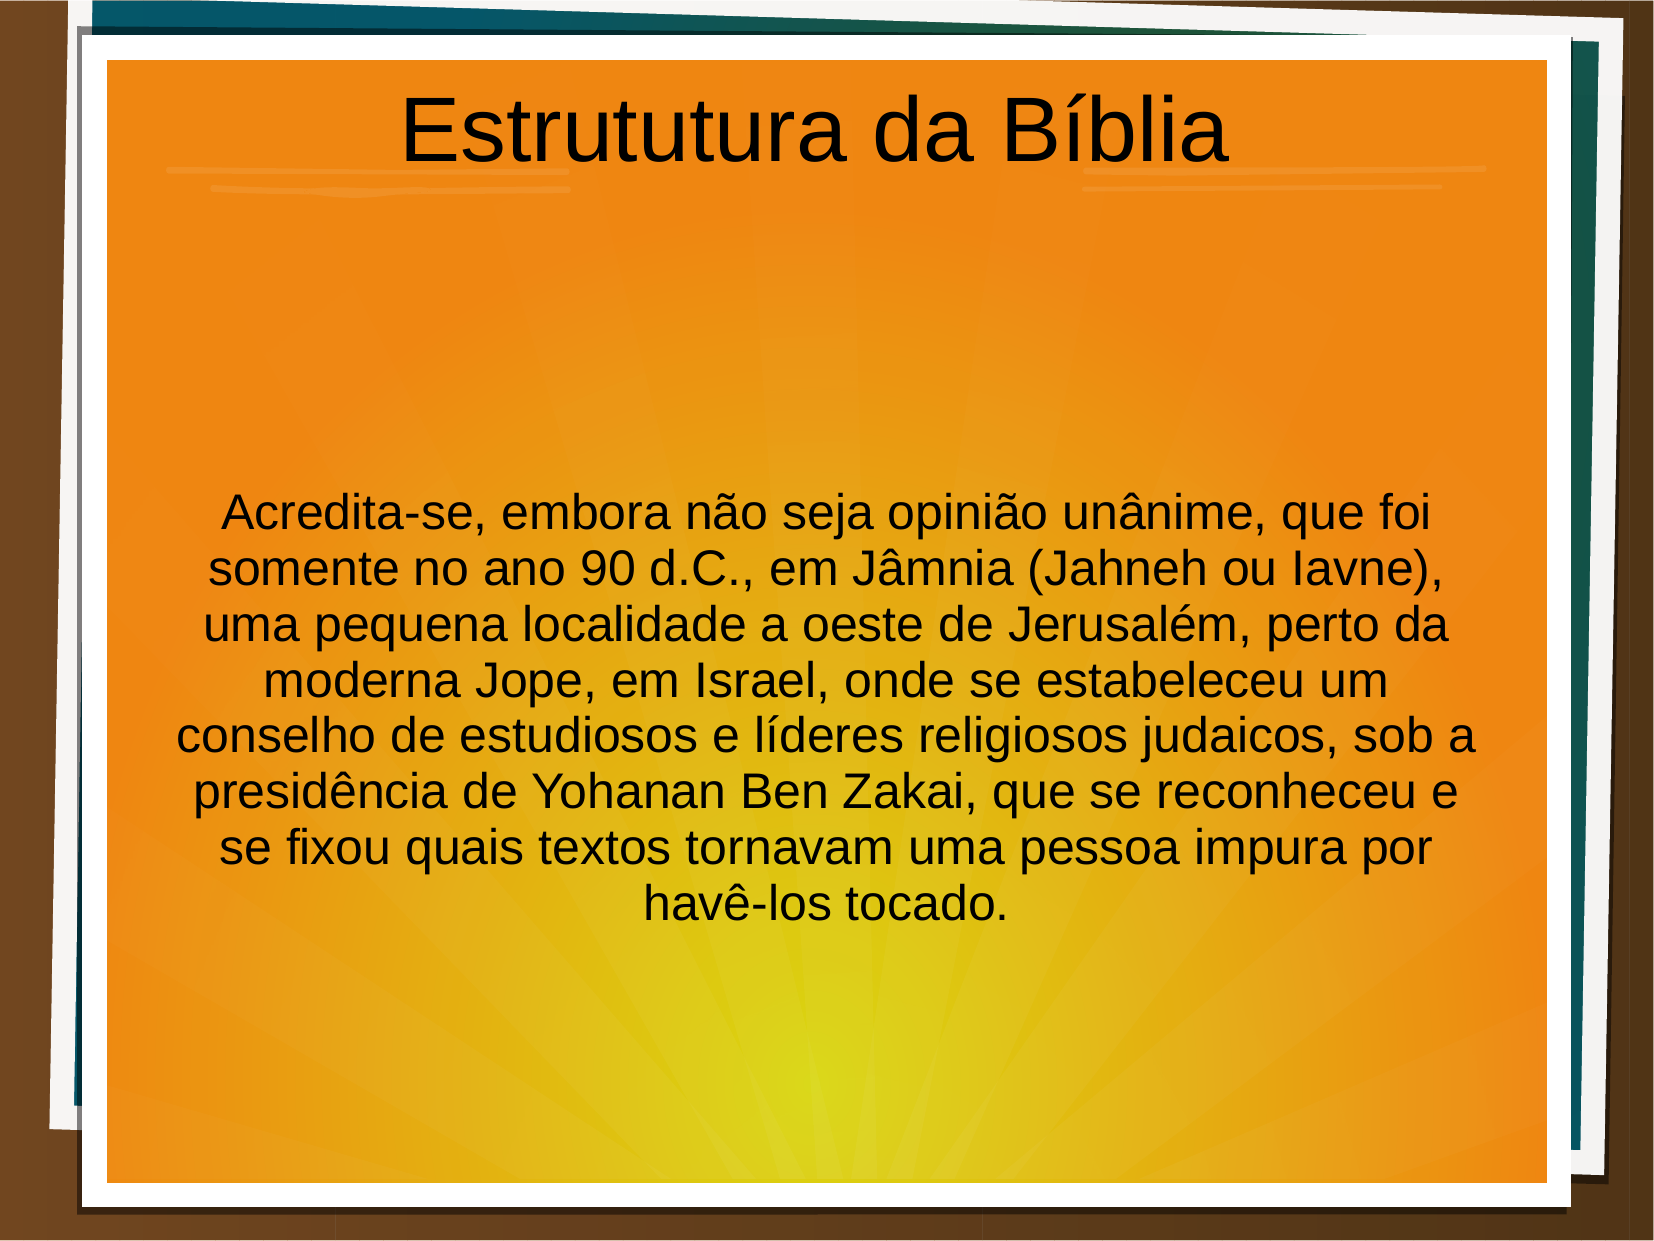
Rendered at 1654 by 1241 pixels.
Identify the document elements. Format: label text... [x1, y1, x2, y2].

title Estrututura da Bíblia [295, 76, 1335, 184]
subtitle Acredita-se, embora não seja opinião unânime, que foi somente no ano 90 d.C., em Jâmnia (Jahneh ou Iavne), uma pequena localidade a oeste de Jerusalém, perto da moderna Jope, em Israel, onde se estabeleceu um conselho de estudiosos e líderes religiosos judaicos, sob a presidência de Yohanan Ben Zakai, que se reconheceu e se fixou quais textos tornavam uma pessoa impura por havê-los tocado. [162, 212, 1492, 1241]
